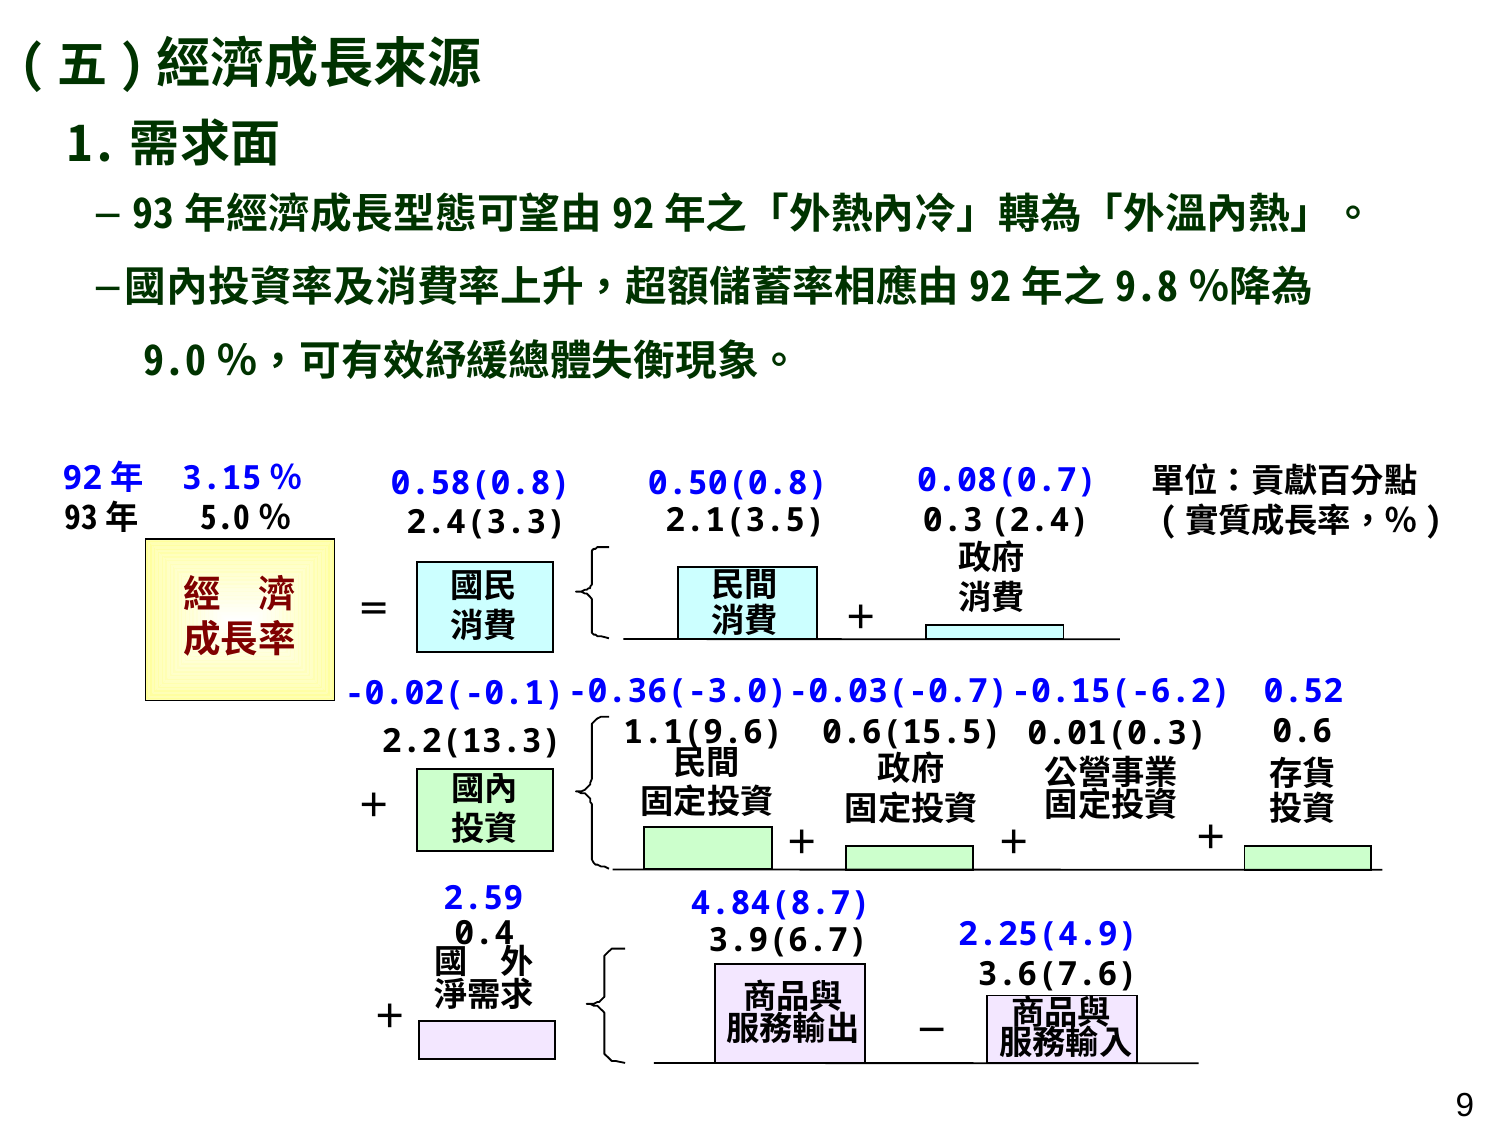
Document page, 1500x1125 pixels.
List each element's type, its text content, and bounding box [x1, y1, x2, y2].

text_box [1244, 846, 1372, 868]
text_box 0.3 [922, 499, 983, 539]
text_box 2.25(4.9) [958, 912, 1139, 953]
text_box 民間 消費 [690, 567, 798, 640]
text_box 0.01(0.3) [1027, 710, 1208, 751]
text_box 民間 [673, 750, 741, 780]
text_box 92年 [62, 456, 144, 497]
text_box ＋ [1194, 816, 1229, 857]
text_box 1.1(9.6) [623, 709, 784, 750]
text_box 2.59 [443, 876, 524, 917]
text_box 存貨 [1314, 782, 1325, 786]
text_box 國民 消費 [430, 564, 538, 645]
text_box [926, 624, 1064, 638]
text_box 淨需求 [434, 973, 534, 1014]
text_box 0.6 [1272, 709, 1333, 750]
text_box ＋ [356, 784, 391, 825]
text_box 0.52 [1263, 668, 1344, 709]
text_box 0.4 [454, 917, 515, 940]
text_box -0.02(-0.1) [344, 671, 565, 712]
text_box 3.15％ [181, 456, 304, 497]
text_box [416, 768, 553, 852]
text_box 3.6(7.6) [977, 953, 1138, 993]
text_box [145, 538, 335, 701]
text_box 投資 [1269, 786, 1337, 827]
text_box 2.1(3.5) [665, 501, 826, 538]
text_box -0.36(-3.0) [567, 668, 788, 709]
text_box 0.08(0.7) [917, 458, 1098, 499]
text_box -0.03(-0.7) [788, 668, 1009, 709]
text_box 5.0％ [200, 497, 292, 536]
text_box 2.2(13.3) [381, 719, 562, 760]
text_box [677, 566, 818, 638]
text_box 政府 [877, 750, 945, 786]
text_box 0.58(0.8) [390, 460, 571, 501]
text_box 0.6(15.5) [821, 709, 1003, 750]
text_box －93年經濟成長型態可望由92年之「外熱內冷」轉為「外溫內熱」。 －國內投資率及消費率上升，超額儲蓄率相應由92年之9.8％降為 9.0％，可有效紓緩總體失衡現象。 [76, 184, 1500, 393]
text_box (2.4) [989, 499, 1090, 539]
text_box -0.15(-6.2) [1011, 668, 1232, 709]
text_box 0.4 [460, 924, 466, 934]
text_box [416, 561, 553, 653]
text_box 0.4 [462, 930, 468, 940]
text_box [715, 964, 866, 1062]
text_box 商品與 [1011, 993, 1112, 1021]
text_box 0.50(0.8) [647, 460, 828, 501]
text_box 2.4(3.3) [406, 501, 567, 541]
text_box ＋ [785, 821, 819, 862]
text_box [643, 827, 773, 868]
text_box [1112, 995, 1137, 1062]
text_box 國 外 [440, 950, 461, 971]
text_box 3.9(6.7) [708, 922, 869, 958]
text_box 單位：貢獻百分點 (實質成長率，％) [1107, 459, 1462, 540]
text_box ＝ [356, 588, 391, 629]
text_box 固定投資 [844, 786, 978, 827]
text_box ＋ [997, 821, 1031, 862]
text_box (五)經濟成長來源 [5, 33, 609, 104]
text_box 國內 投資 [430, 767, 538, 848]
text_box ＋ [844, 596, 878, 637]
text_box － [915, 1009, 949, 1050]
text_box 服務輸入 [999, 1021, 1133, 1062]
text_box 1.需求面 [53, 110, 888, 185]
text_box 商品與 [1023, 1010, 1037, 1021]
text_box [846, 846, 974, 868]
text_box 4.84(8.7) [690, 881, 871, 922]
text_box [986, 995, 1011, 1062]
text_box 公營事業 [1044, 751, 1179, 783]
text_box 固定投資 [1044, 783, 1179, 823]
text_box 93年 [64, 496, 140, 537]
text_box 商品與 [755, 994, 769, 1007]
text_box 固定投資 [640, 780, 774, 821]
text_box 國 外 [434, 940, 534, 973]
text_box 服務輸出 [726, 1007, 860, 1048]
text_box 商品與 [742, 974, 843, 1007]
text_box [418, 1021, 555, 1059]
text_box ＋ [373, 994, 407, 1035]
text_box 存貨 [1269, 752, 1337, 786]
text_box 經 濟 成長率 [183, 570, 296, 661]
text_box 政府 消費 [938, 536, 1046, 617]
